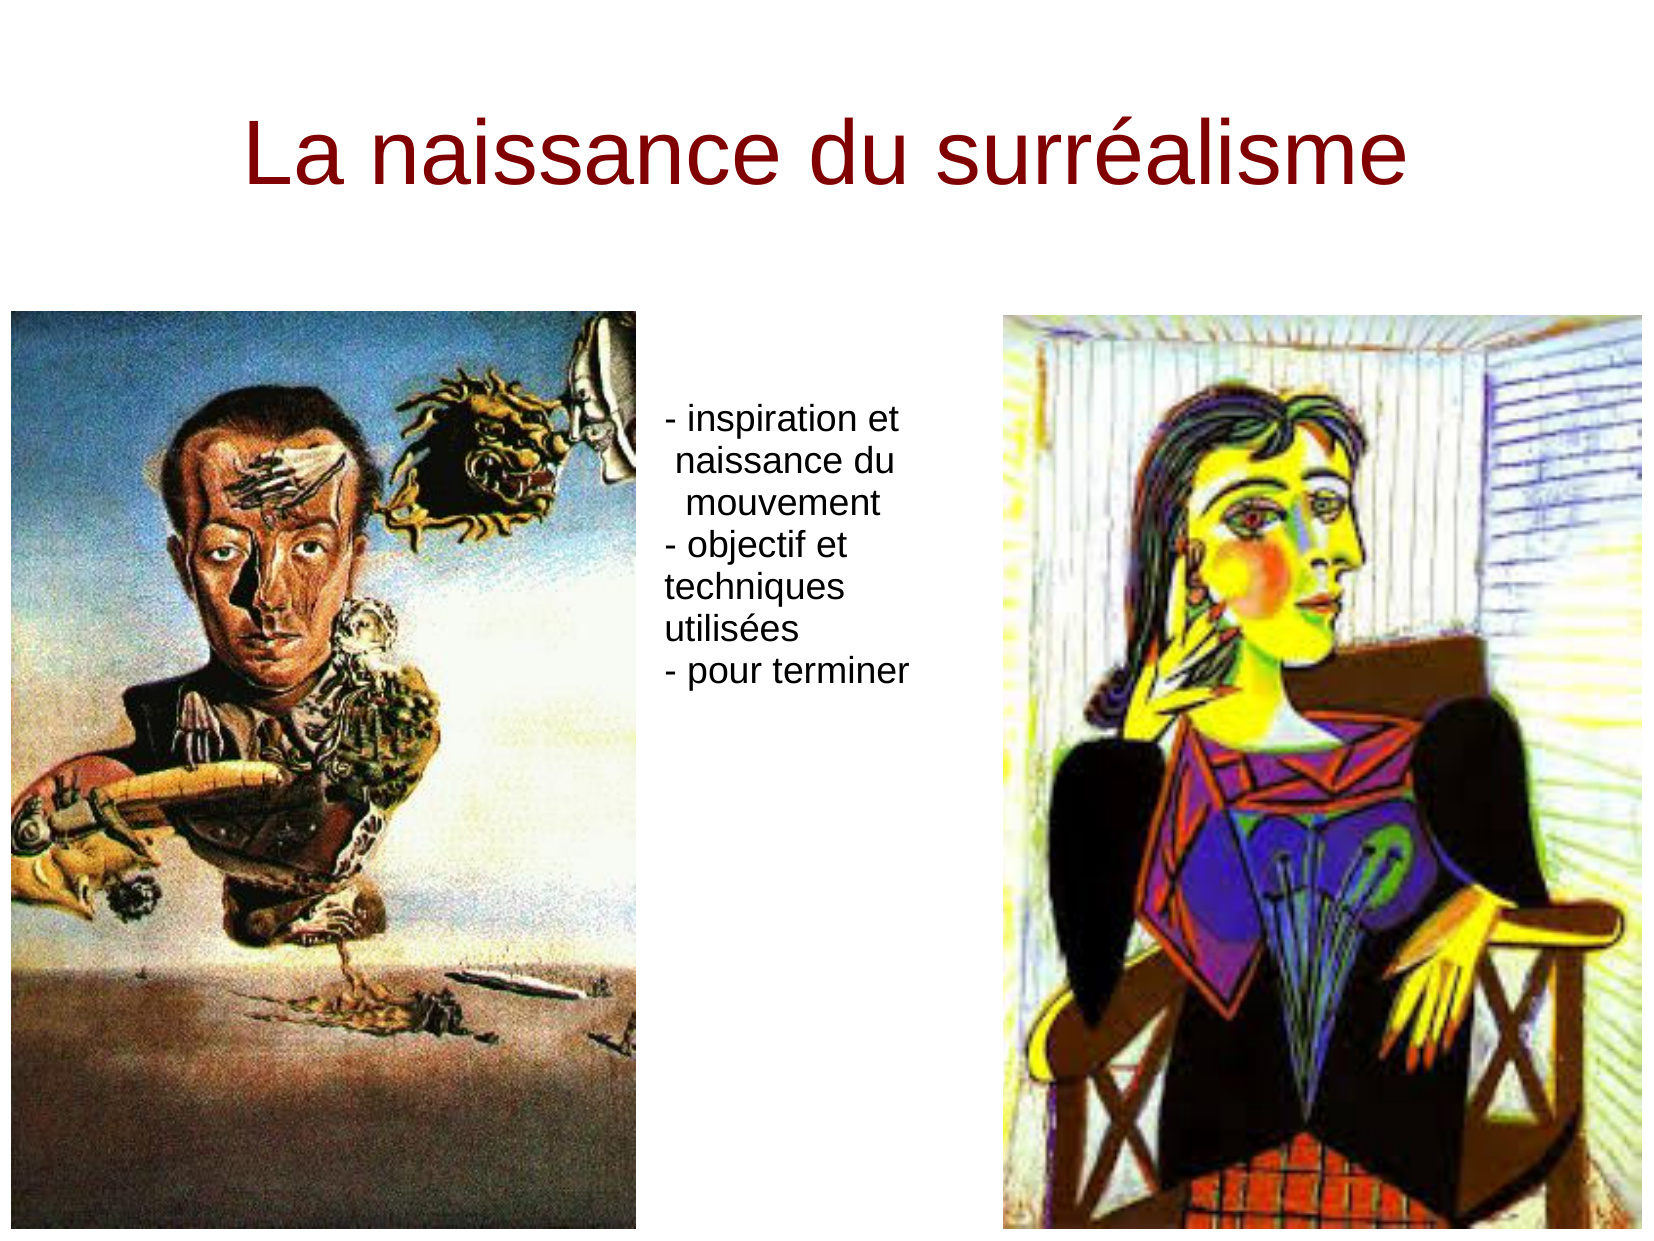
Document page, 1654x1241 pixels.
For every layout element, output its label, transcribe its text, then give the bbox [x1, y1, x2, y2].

text_box - inspiration et naissance du mouvement - objectif et techniques utilisées - pour terminer [649, 389, 993, 699]
picture [11, 311, 636, 1229]
title La naissance du surréalisme [82, 49, 1571, 257]
picture [1003, 315, 1642, 1229]
